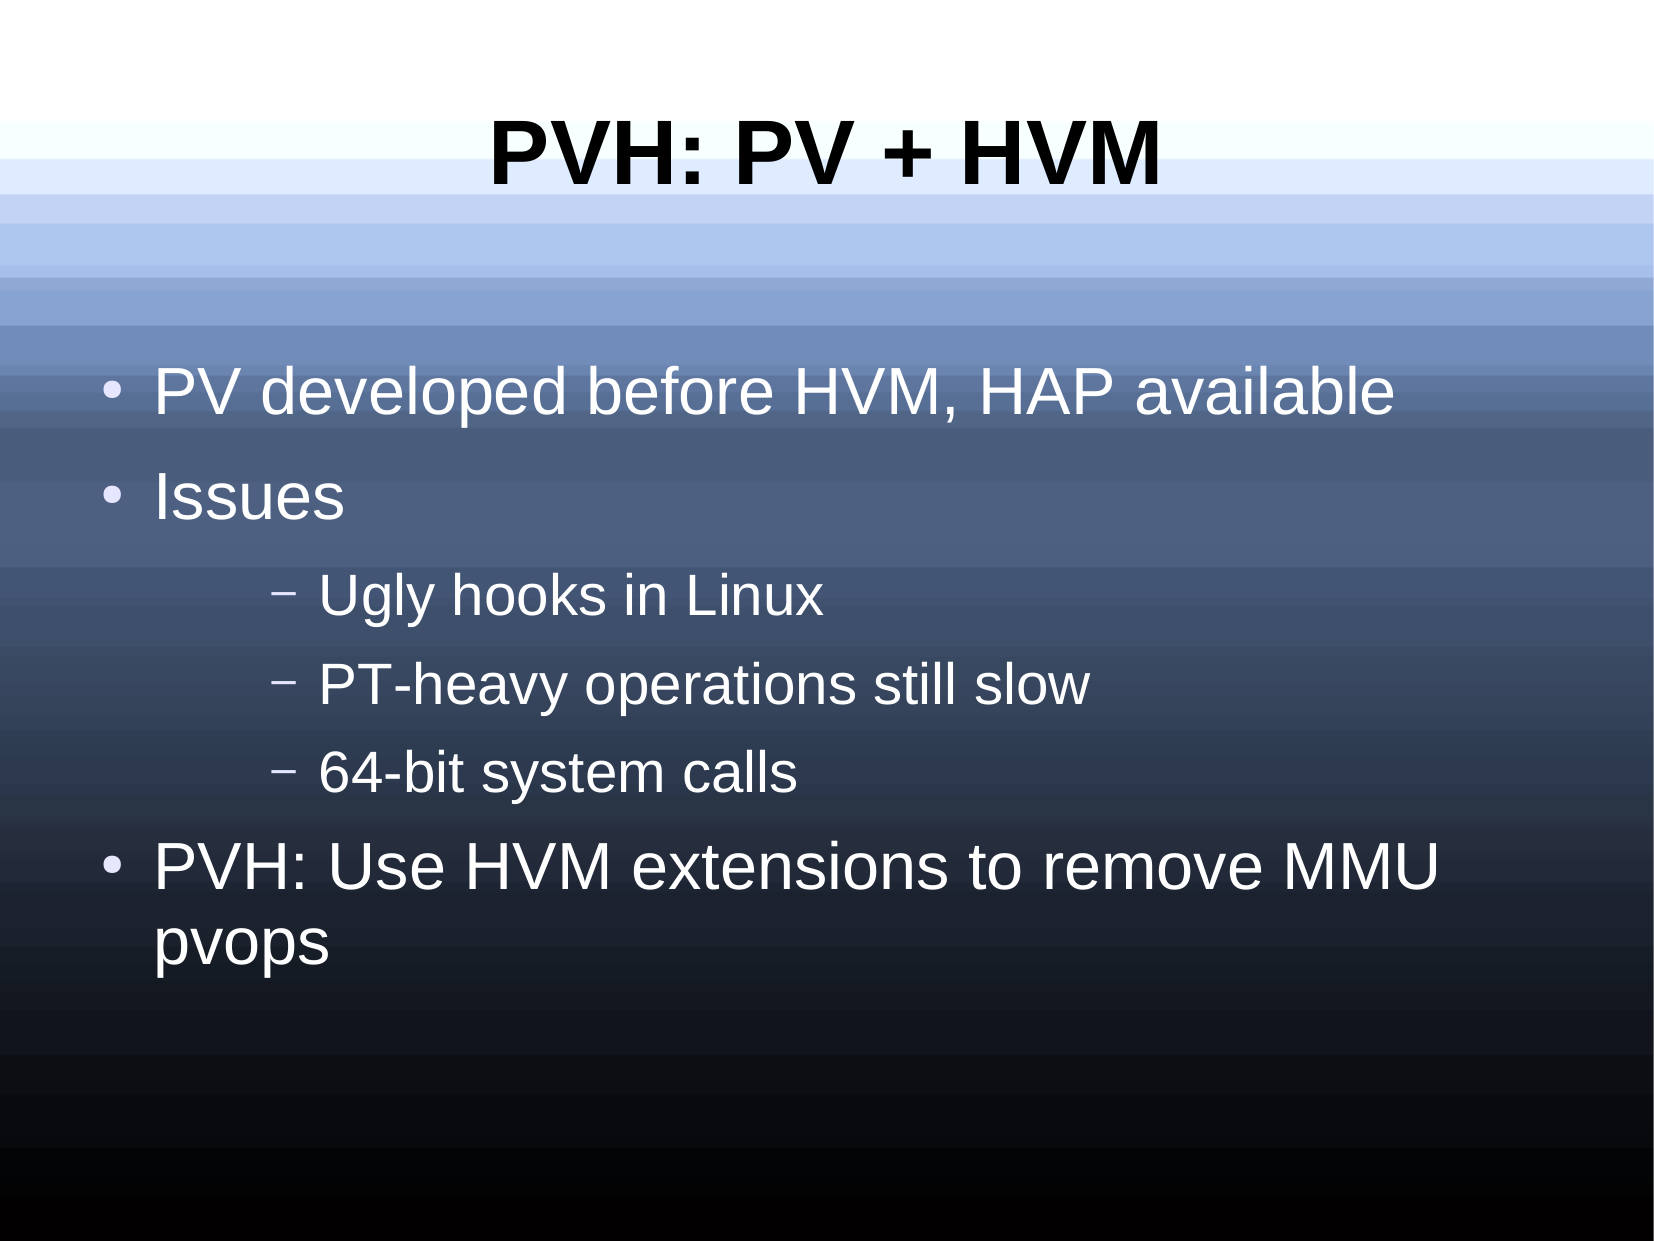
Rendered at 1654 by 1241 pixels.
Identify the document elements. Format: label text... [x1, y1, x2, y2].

picture [0, 0, 1654, 1241]
list PV developed before HVM, HAP available Issues Ugly hooks in Linux PT-heavy operations still slow 64-bit system calls PVH: Use HVM extensions to remove MMU pvops [82, 354, 1571, 1074]
title PVH: PV + HVM [82, 49, 1571, 257]
